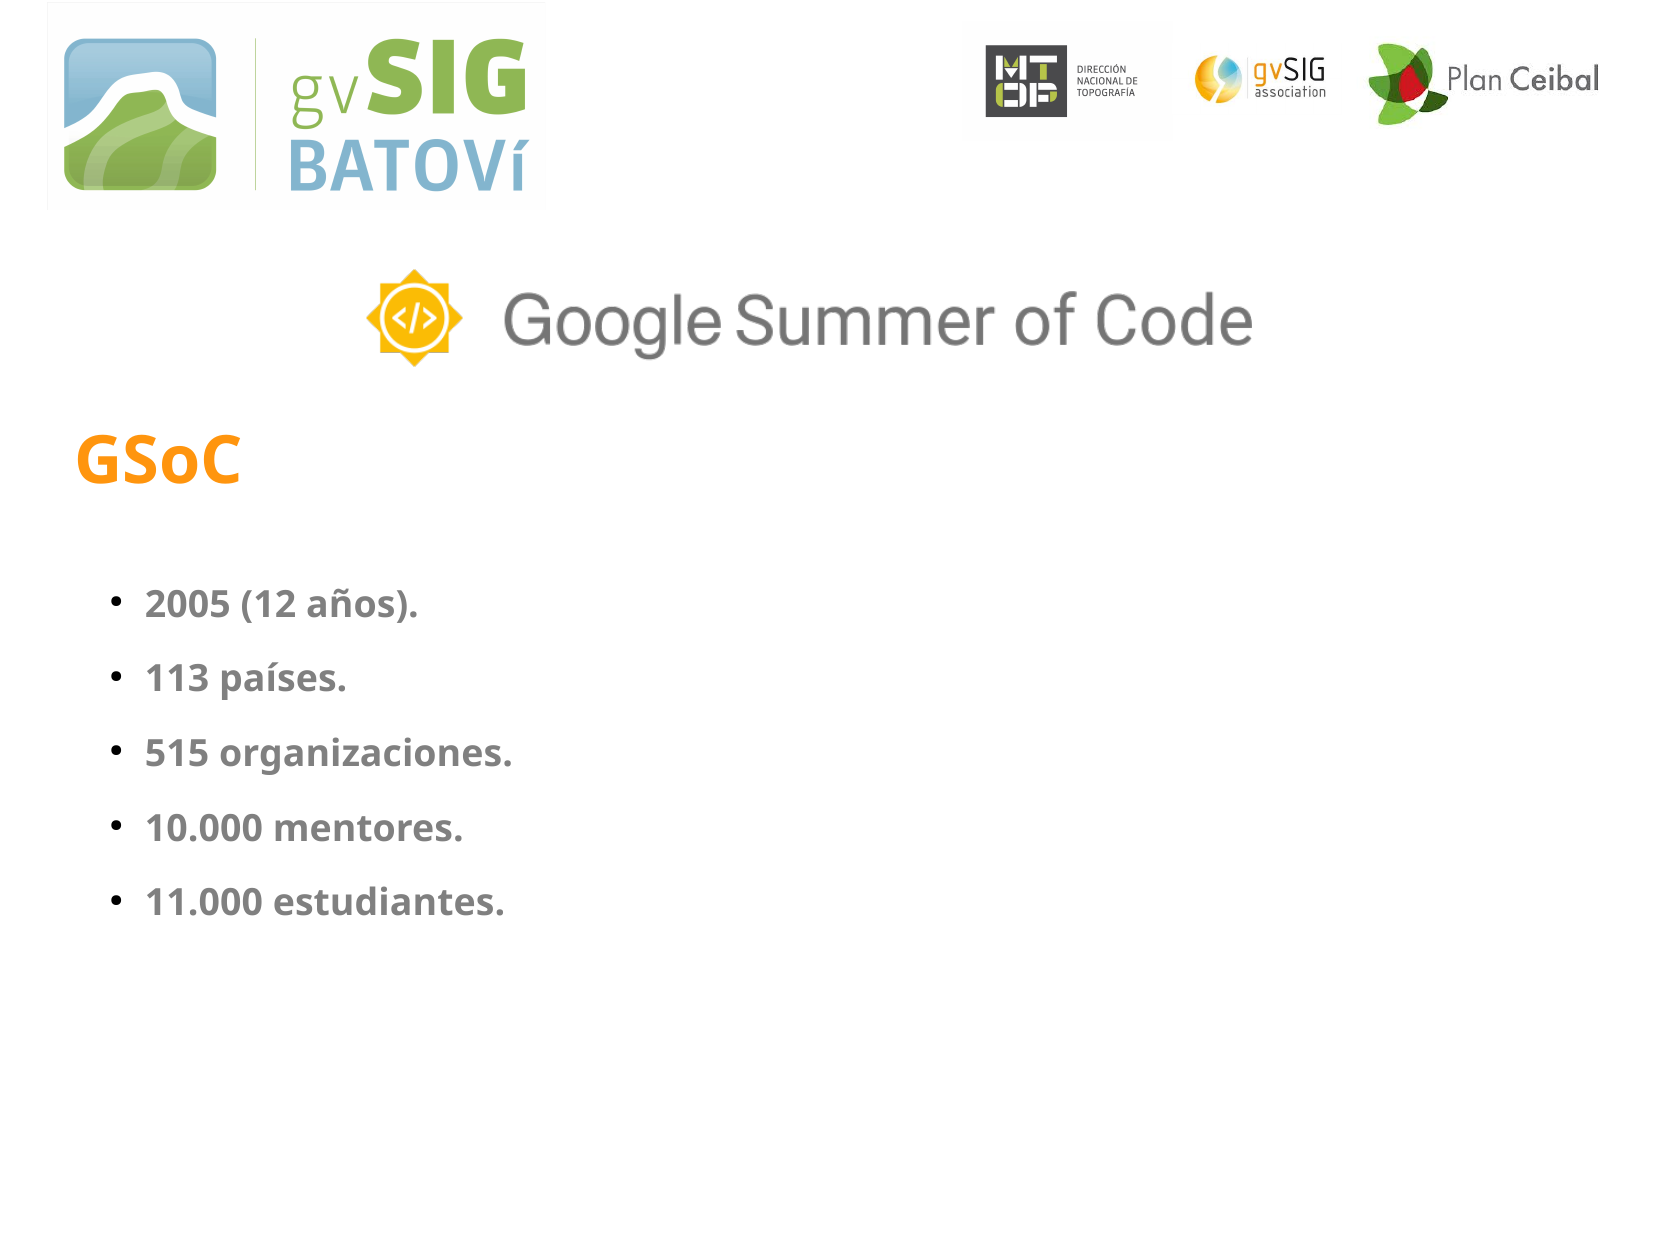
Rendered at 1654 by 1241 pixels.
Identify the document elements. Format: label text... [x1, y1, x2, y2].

picture [1343, 23, 1626, 142]
list GSoC 2005 (12 años). 113 países. 515 organizaciones. 10.000 mentores. 11.000 estudiantes. [74, 411, 1563, 883]
picture [366, 269, 1252, 367]
picture [962, 21, 1342, 141]
